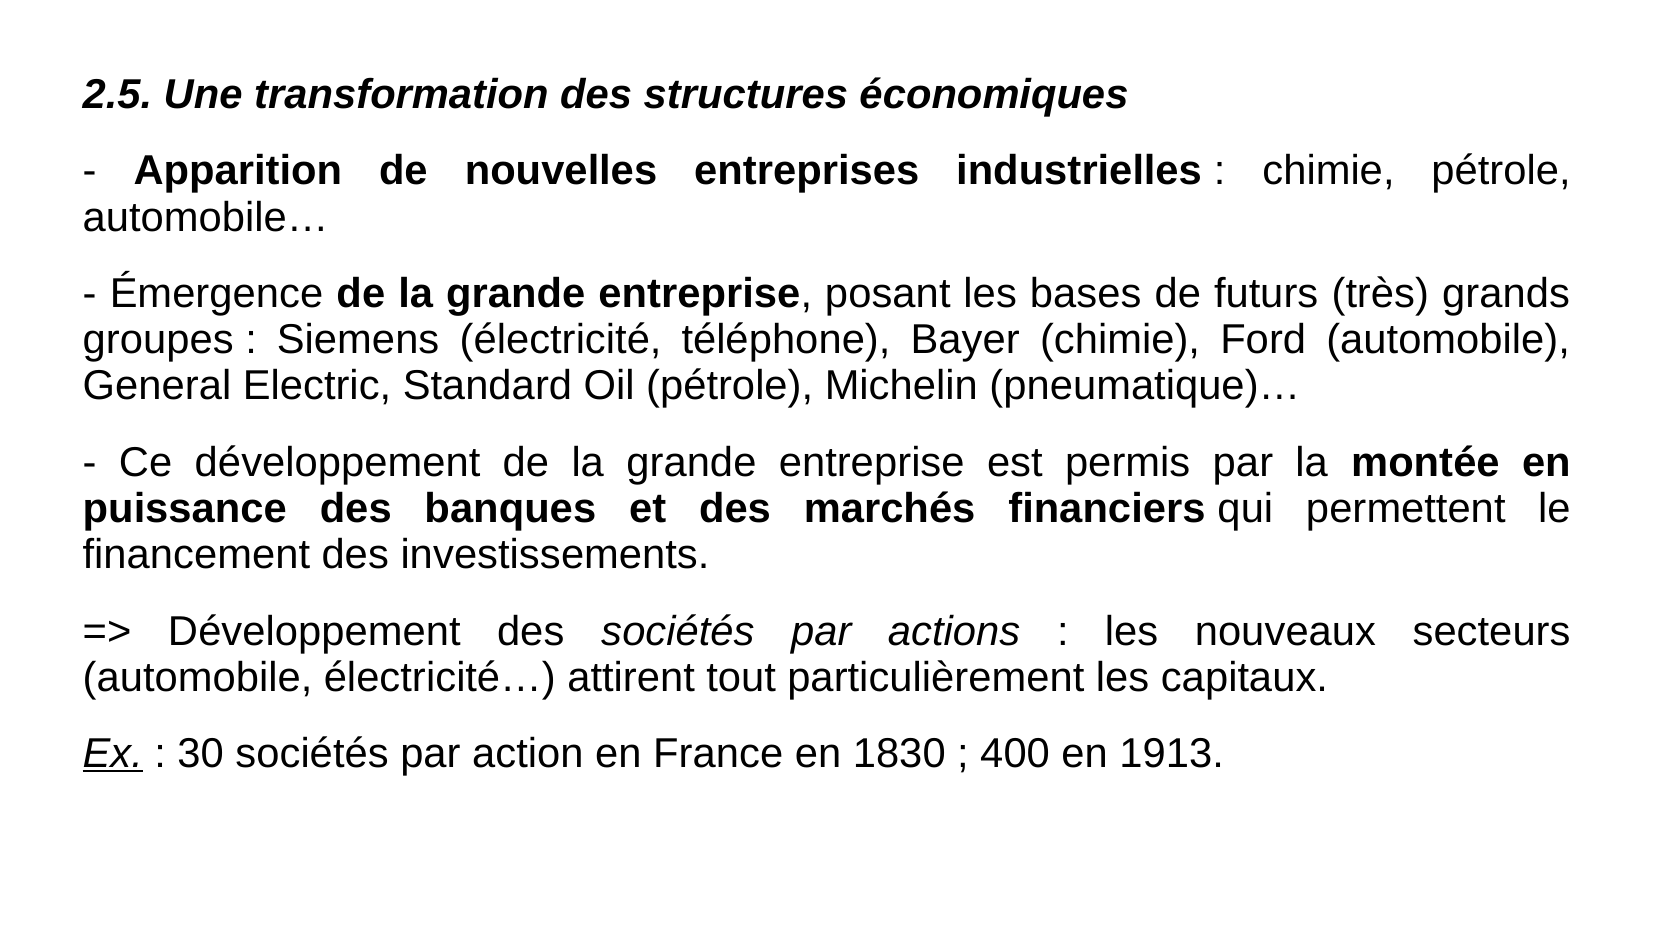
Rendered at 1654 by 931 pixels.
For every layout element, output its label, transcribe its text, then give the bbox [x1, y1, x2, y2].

list 2.5. Une transformation des structures économiques - Apparition de nouvelles entreprises industrielles : chimie, pétrole, automobile… - Émergence de la grande entreprise, posant les bases de futurs (très) grands groupes : Siemens (électricité, téléphone), Bayer (chimie), Ford (automobile), General Electric, Standard Oil (pétrole), Michelin (pneumatique)… - Ce développement de la grande entreprise est permis par la montée en puissance des banques et des marchés financiers qui permettent le financement des investissements. => Développement des sociétés par actions : les nouveaux secteurs (automobile, électricité…) attirent tout particulièrement les capitaux. Ex. : 30 sociétés par action en France en 1830 ; 400 en 1913. [82, 70, 1571, 851]
